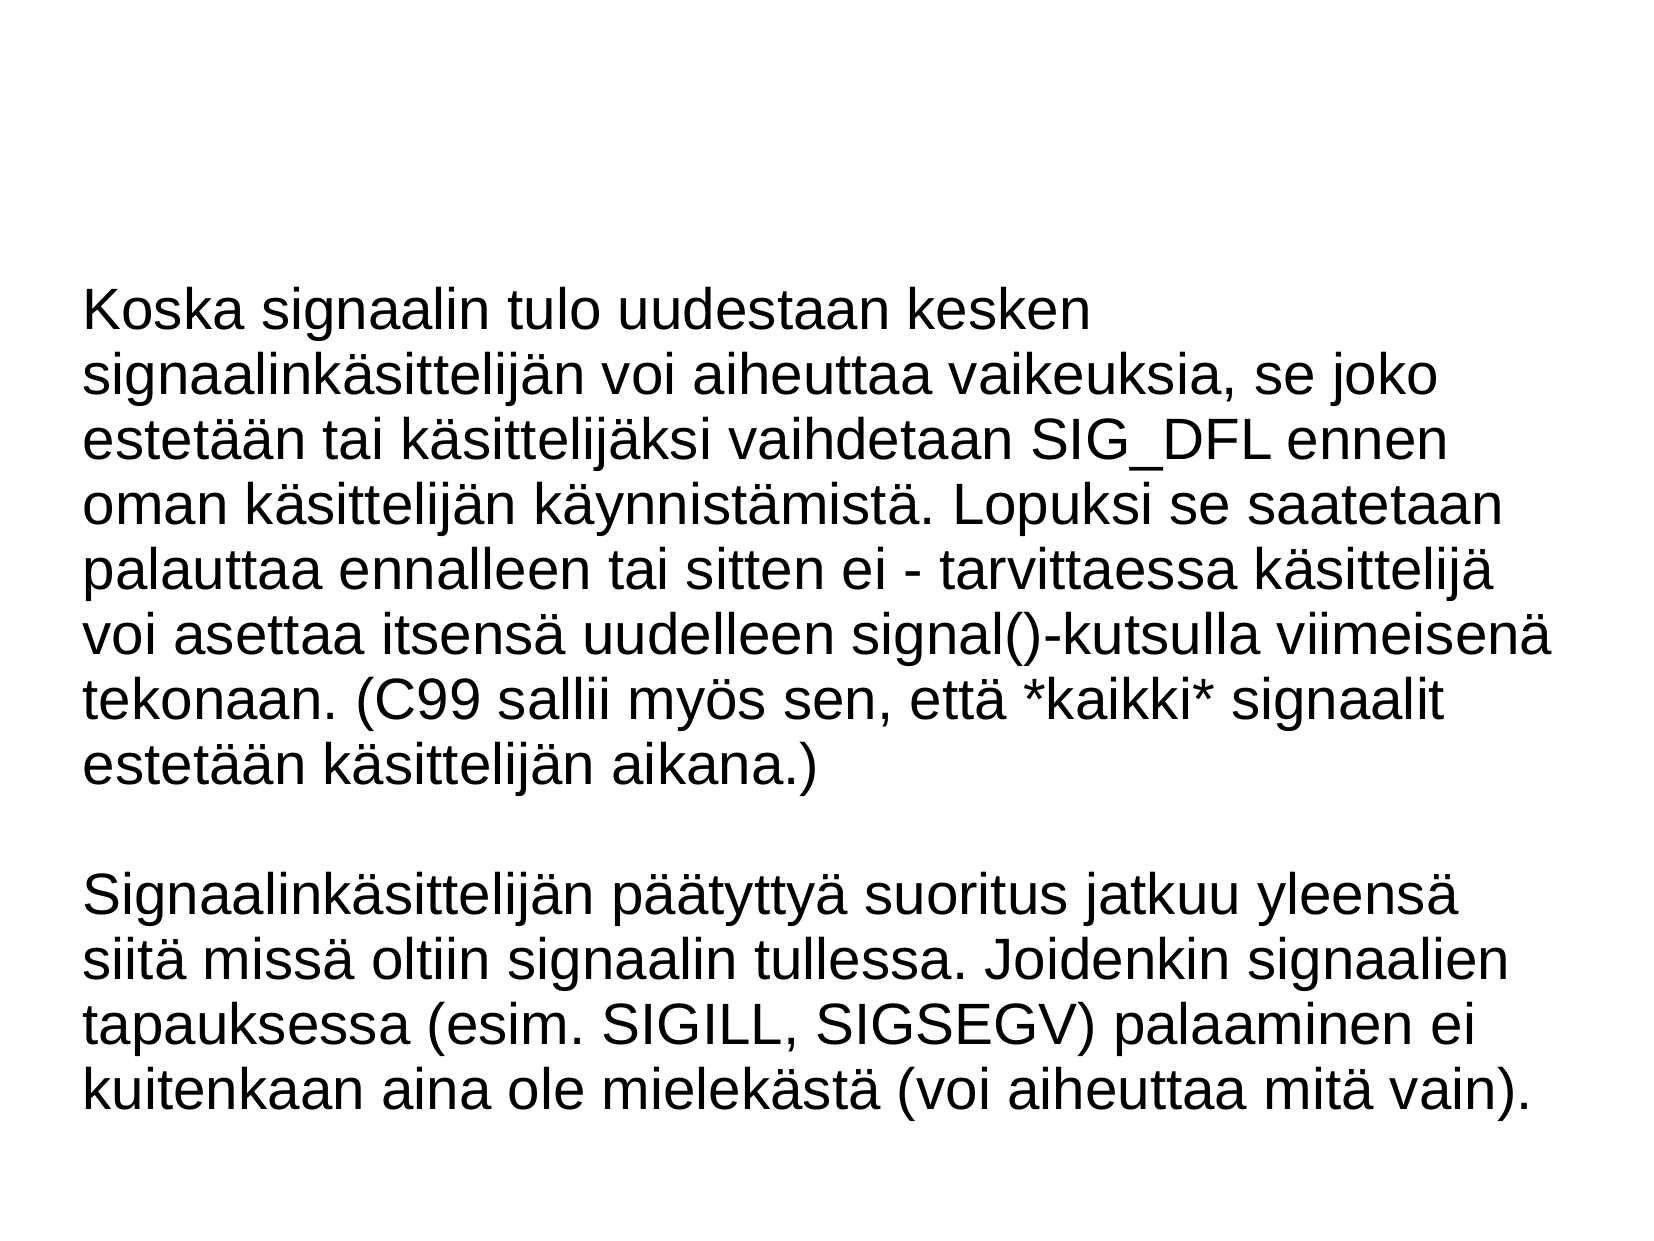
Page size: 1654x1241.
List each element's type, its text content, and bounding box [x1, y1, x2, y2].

text_box Koska signaalin tulo uudestaan kesken signaalinkäsittelijän voi aiheuttaa vaikeuksia, se joko estetään tai käsittelijäksi vaihdetaan SIG_DFL ennen oman käsittelijän käynnistämistä. Lopuksi se saatetaan palauttaa ennalleen tai sitten ei - tarvittaessa käsittelijä voi asettaa itsensä uudelleen signal()-kutsulla viimeisenä tekonaan. (C99 sallii myös sen, että *kaikki* signaalit estetään käsittelijän aikana.) Signaalinkäsittelijän päätyttyä suoritus jatkuu yleensä siitä missä oltiin signaalin tullessa. Joidenkin signaalien tapauksessa (esim. SIGILL, SIGSEGV) palaaminen ei kuitenkaan aina ole mielekästä (voi aiheuttaa mitä vain). [82, 276, 1571, 1123]
